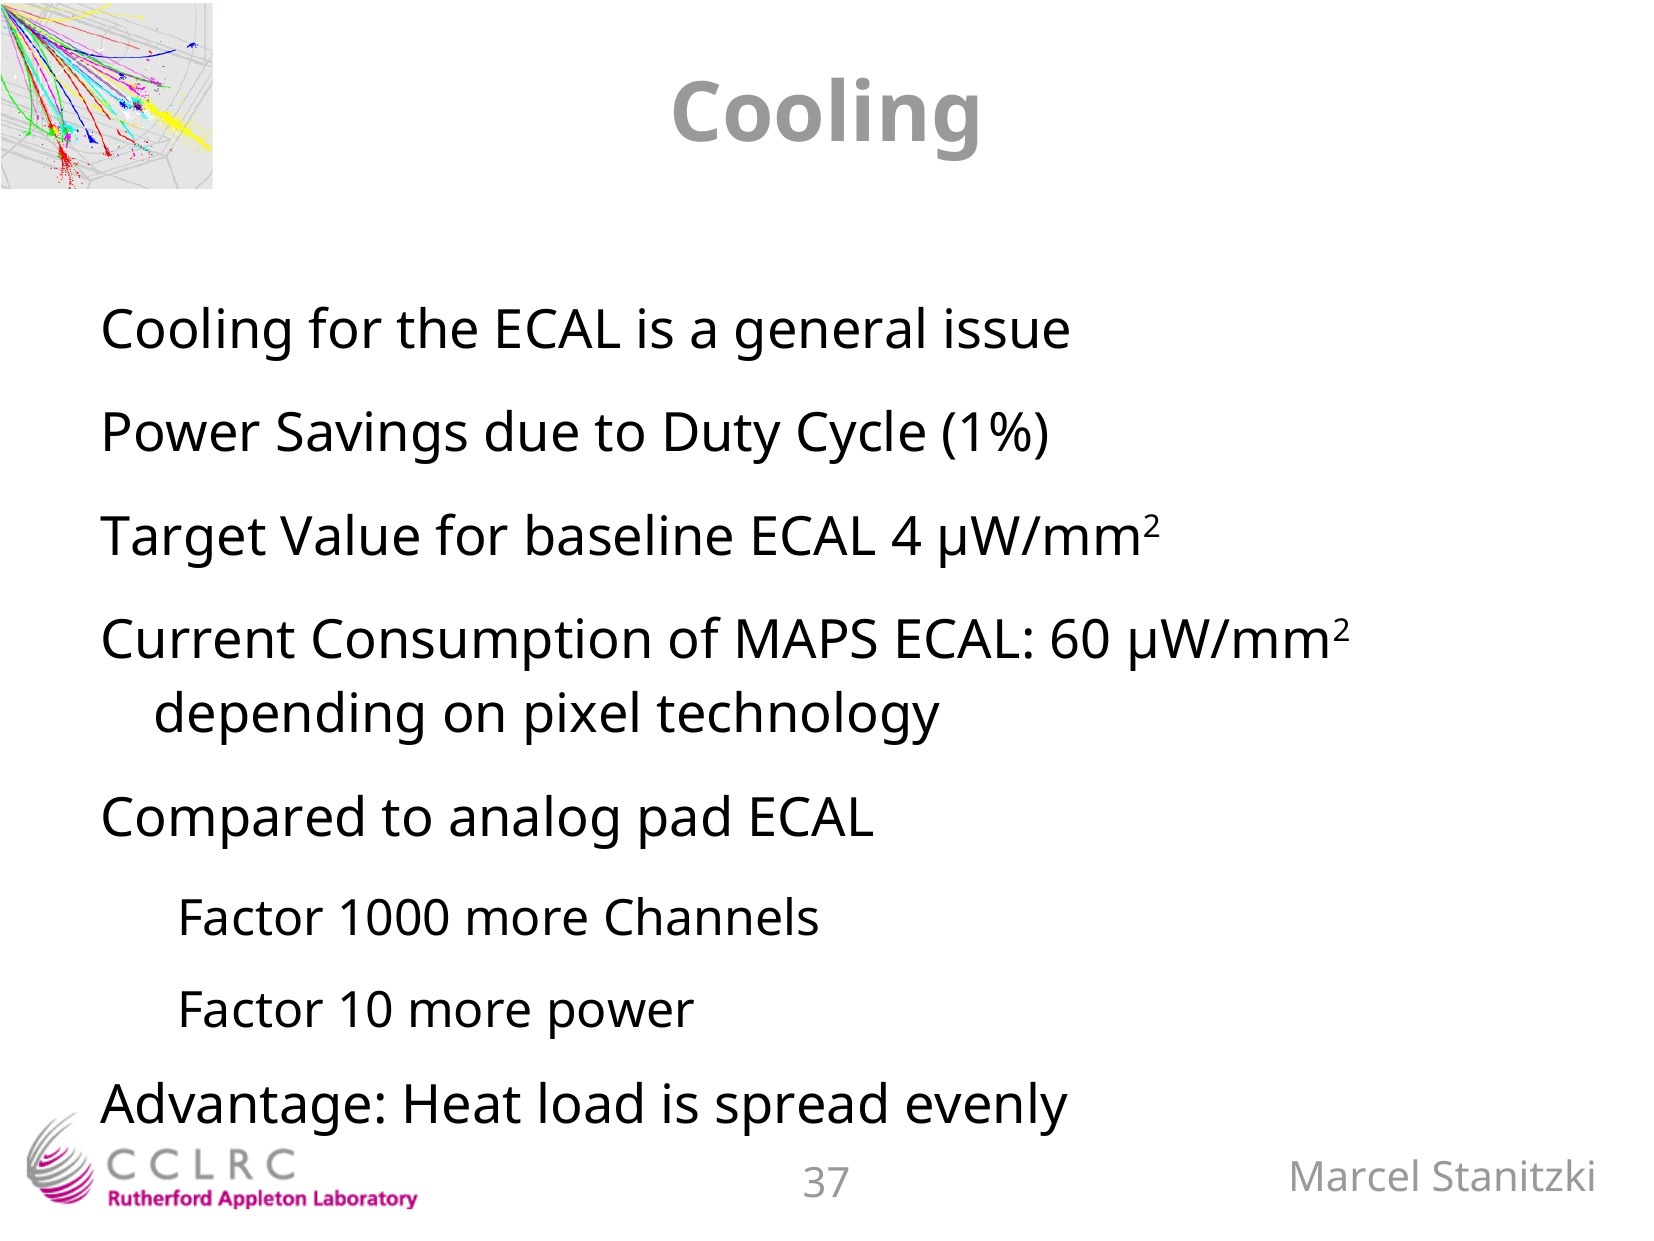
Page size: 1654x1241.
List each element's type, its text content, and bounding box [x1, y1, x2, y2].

picture [179, 1110, 184, 1118]
picture [142, 1110, 158, 1120]
list Cooling for the ECAL is a general issue Power Savings due to Duty Cycle (1%) Target Value for baseline ECAL 4 µW/mm2 Current Consumption of MAPS ECAL: 60 µW/mm2 depending on pixel technology Compared to analog pad ECAL Factor 1000 more Channels Factor 10 more power Advantage: Heat load is spread evenly [82, 290, 1571, 1109]
title Cooling [203, 5, 1451, 213]
picture [202, 1110, 216, 1120]
picture [286, 1110, 300, 1120]
picture [317, 1110, 333, 1120]
picture [0, 3, 213, 189]
picture [19, 1110, 426, 1212]
